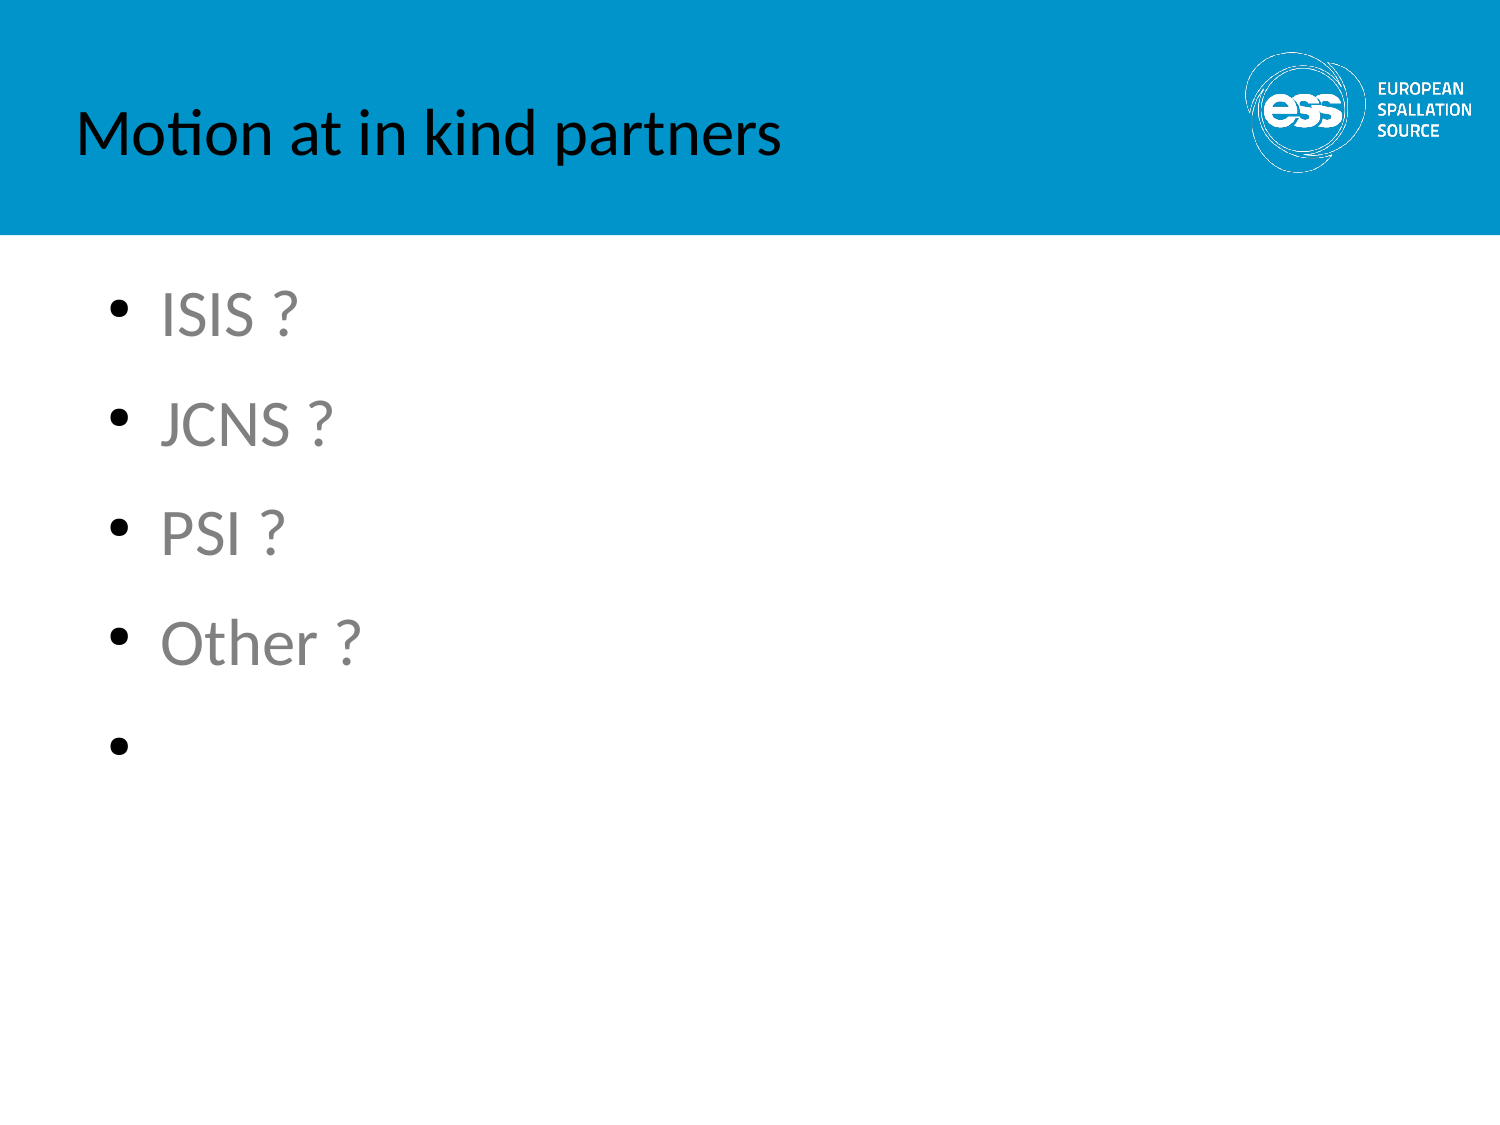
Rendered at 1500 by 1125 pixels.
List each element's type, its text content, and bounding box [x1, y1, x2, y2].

picture [1409, 104, 1415, 115]
picture [1418, 104, 1423, 115]
picture [1389, 104, 1393, 115]
picture [1422, 125, 1428, 134]
picture [1454, 83, 1458, 94]
picture [1436, 104, 1444, 115]
picture [1264, 94, 1342, 127]
picture [1398, 109, 1406, 115]
picture [1400, 83, 1407, 94]
picture [1379, 83, 1385, 94]
title Motion at in kind partners [75, 45, 1247, 233]
list ISIS ? JCNS ? PSI ? Other ? [75, 262, 1426, 1005]
picture [1432, 125, 1438, 136]
picture [1443, 86, 1450, 93]
picture [1423, 83, 1430, 94]
